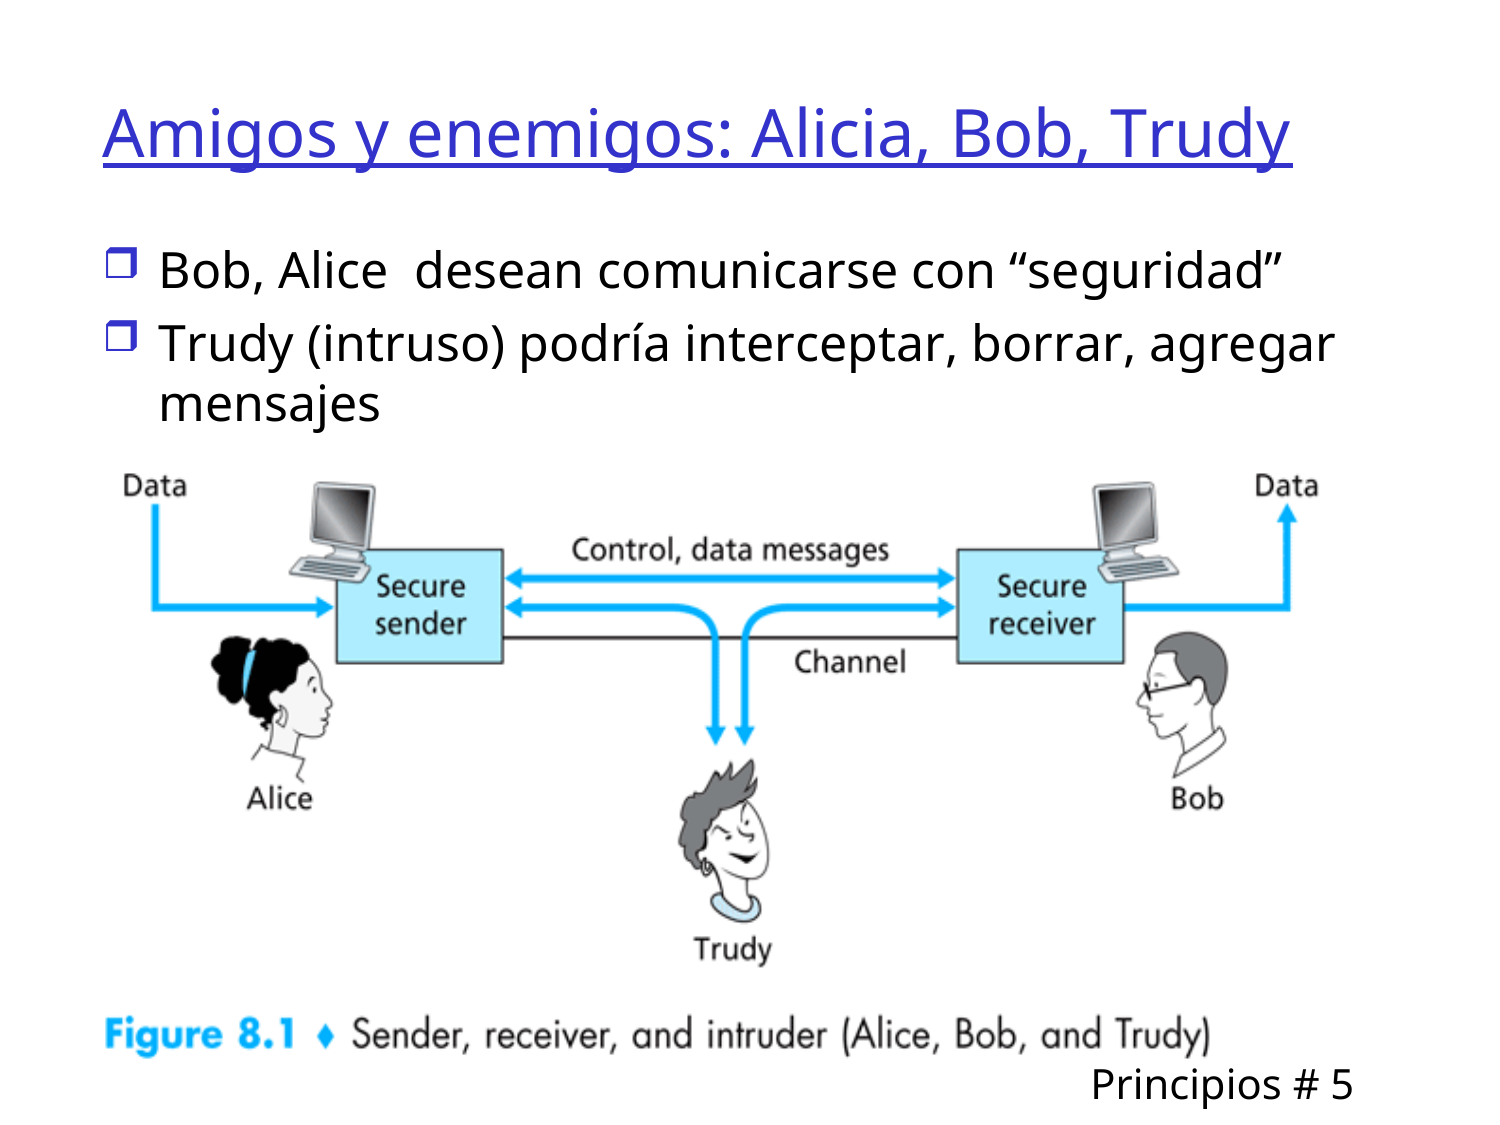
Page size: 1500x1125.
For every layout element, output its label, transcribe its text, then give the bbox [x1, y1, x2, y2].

title Amigos y enemigos: Alicia, Bob, Trudy [87, 37, 1416, 225]
picture [104, 470, 1323, 1062]
list Bob, Alice desean comunicarse con “seguridad” Trudy (intruso) podría interceptar, borrar, agregar mensajes [87, 231, 1424, 497]
